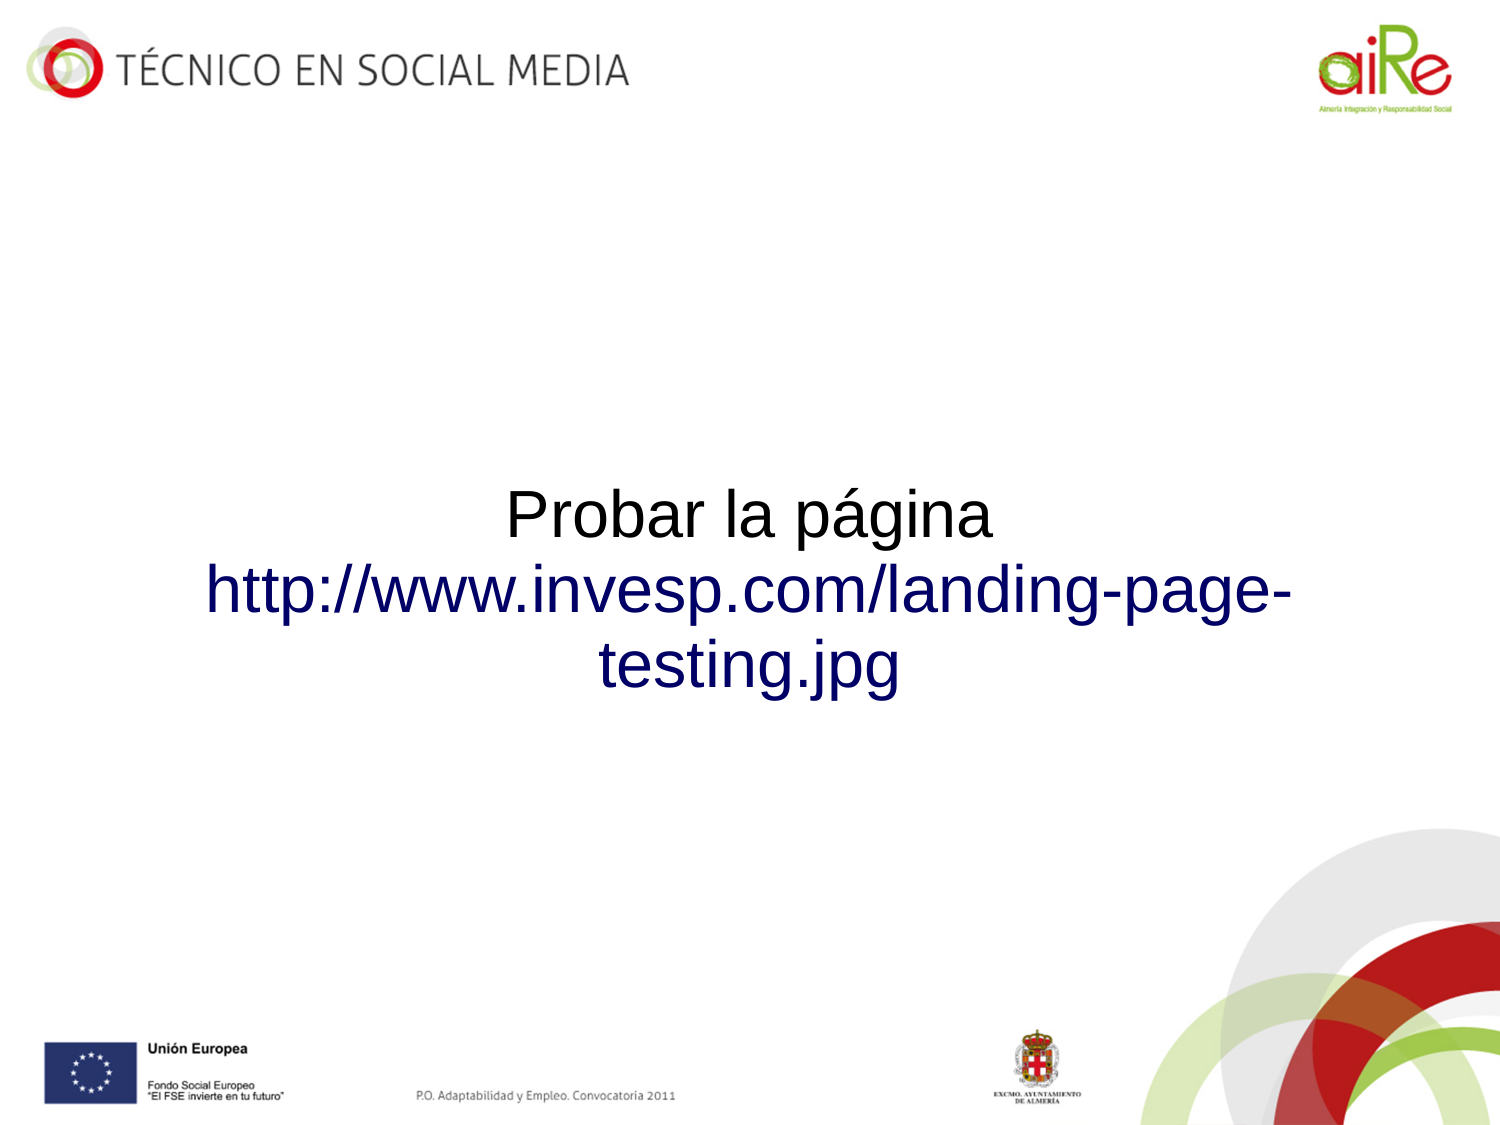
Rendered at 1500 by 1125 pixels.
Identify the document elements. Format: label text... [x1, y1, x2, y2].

picture [0, 0, 1500, 1125]
subtitle Probar la página http://www.invesp.com/landing-page-testing.jpg [75, 263, 1425, 916]
